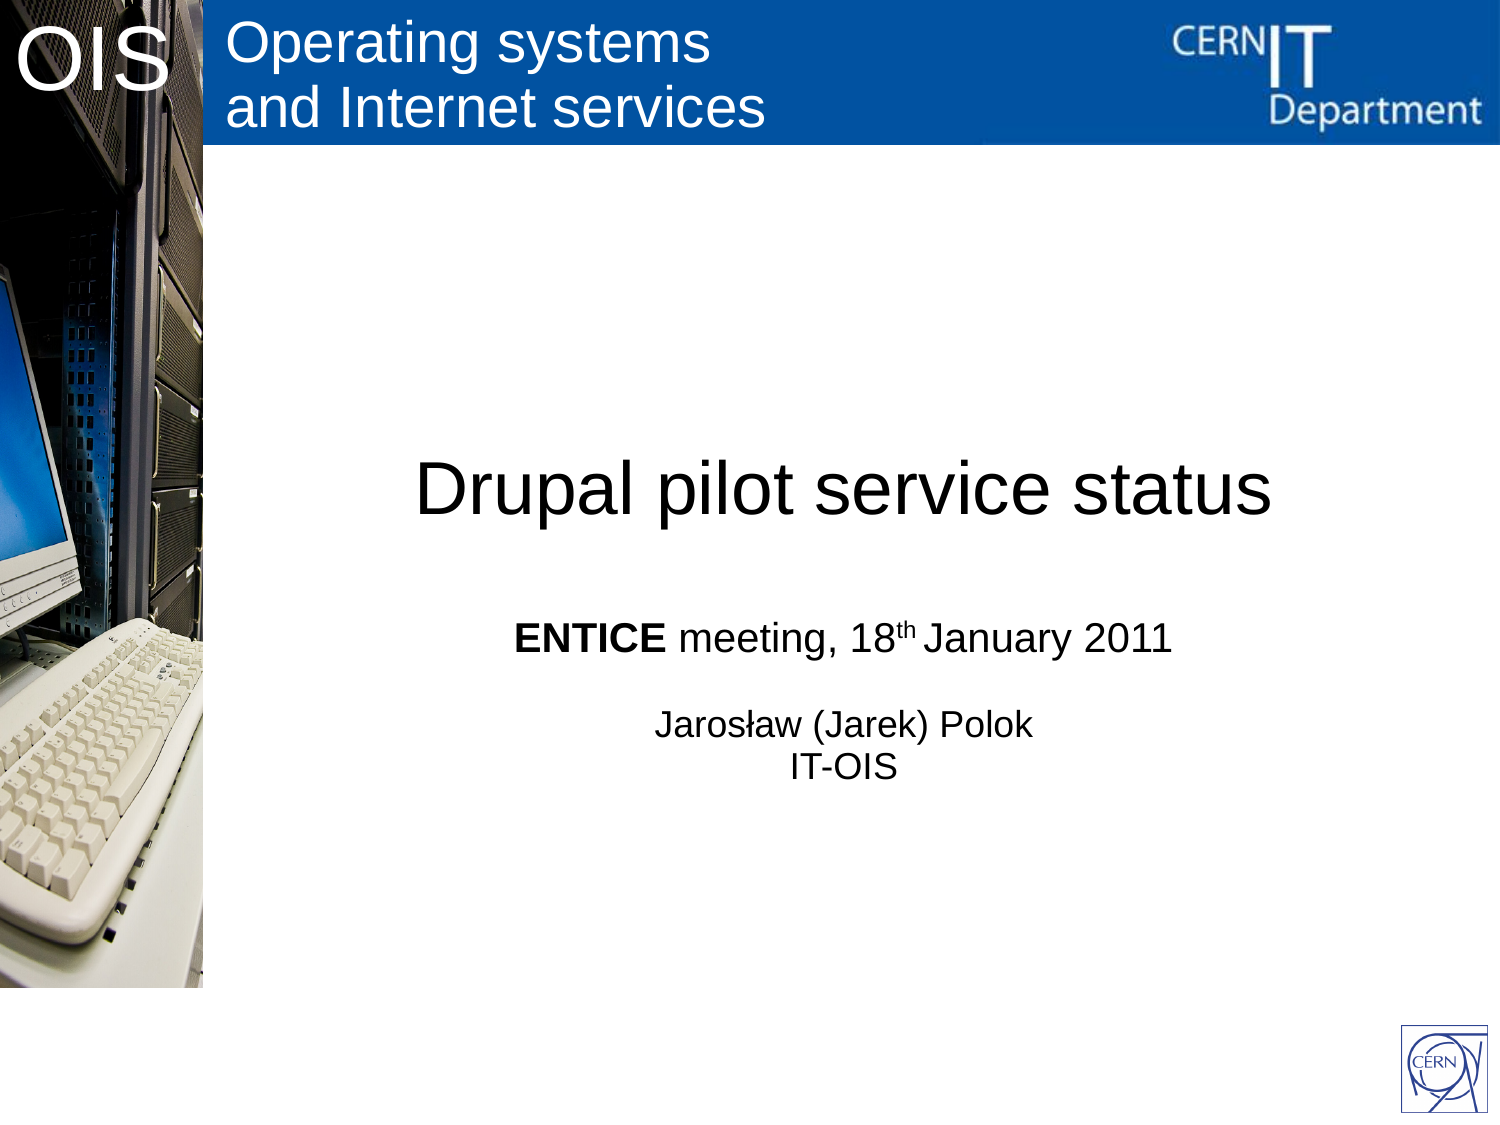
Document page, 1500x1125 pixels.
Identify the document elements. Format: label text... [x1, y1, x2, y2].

picture [0, 0, 1500, 988]
title Operating systems and Internet services [225, 7, 1238, 143]
picture [1401, 1025, 1488, 1113]
slide_number Drupal pilot service status ENTICE meeting, 18th January 2011 Jarosław (Jarek) Polok IT-OIS [225, 187, 1463, 1013]
